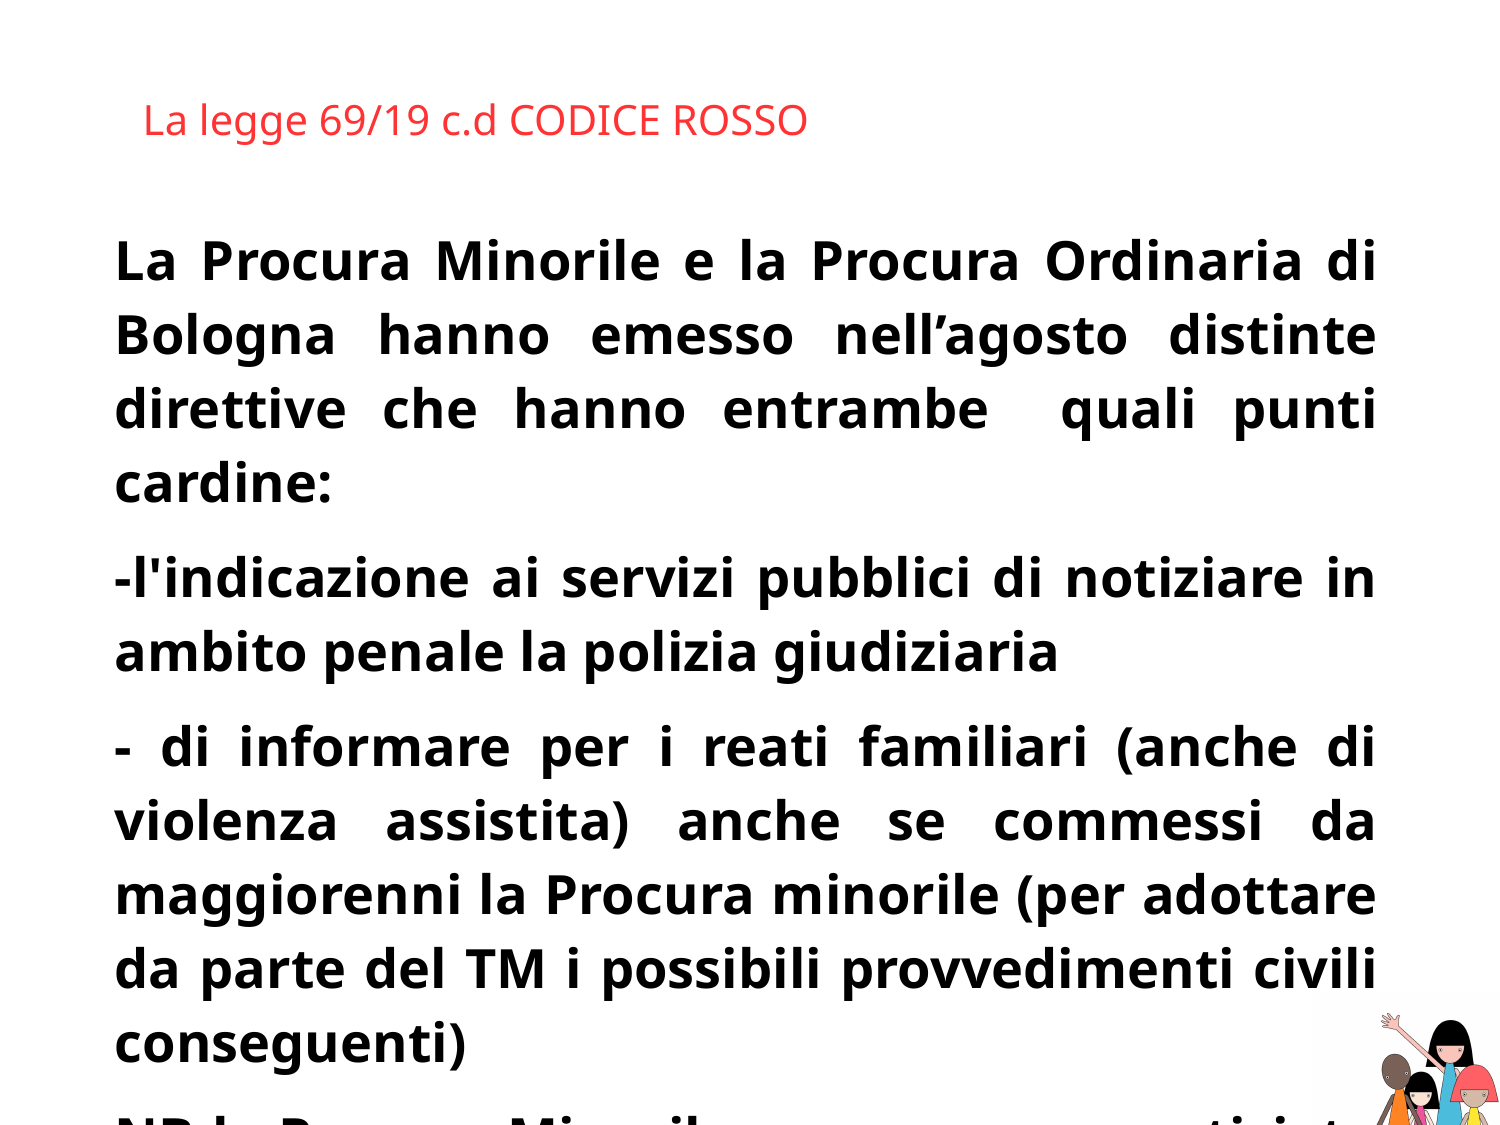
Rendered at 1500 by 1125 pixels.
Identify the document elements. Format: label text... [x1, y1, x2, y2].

text_box La Procura Minorile e la Procura Ordinaria di Bologna hanno emesso nell’agosto distinte direttive che hanno entrambe quali punti cardine: -l'indicazione ai servizi pubblici di notiziare in ambito penale la polizia giudiziaria - di informare per i reati familiari (anche di violenza assistita) anche se commessi da maggiorenni la Procura minorile (per adottare da parte del TM i possibili provvedimenti civili conseguenti) NB la Procura Minorile va comunque notiziata dai servizi pubblici anche nel caso di casi di grave pregiudizio a danno di minorenne, una tale omissione integrerebbe il reato di cui all’ art. 328 cp (omissione d’atti d’ufficio) [100, 215, 1394, 989]
text_box La legge 69/19 c.d CODICE ROSSO [127, 23, 1422, 216]
